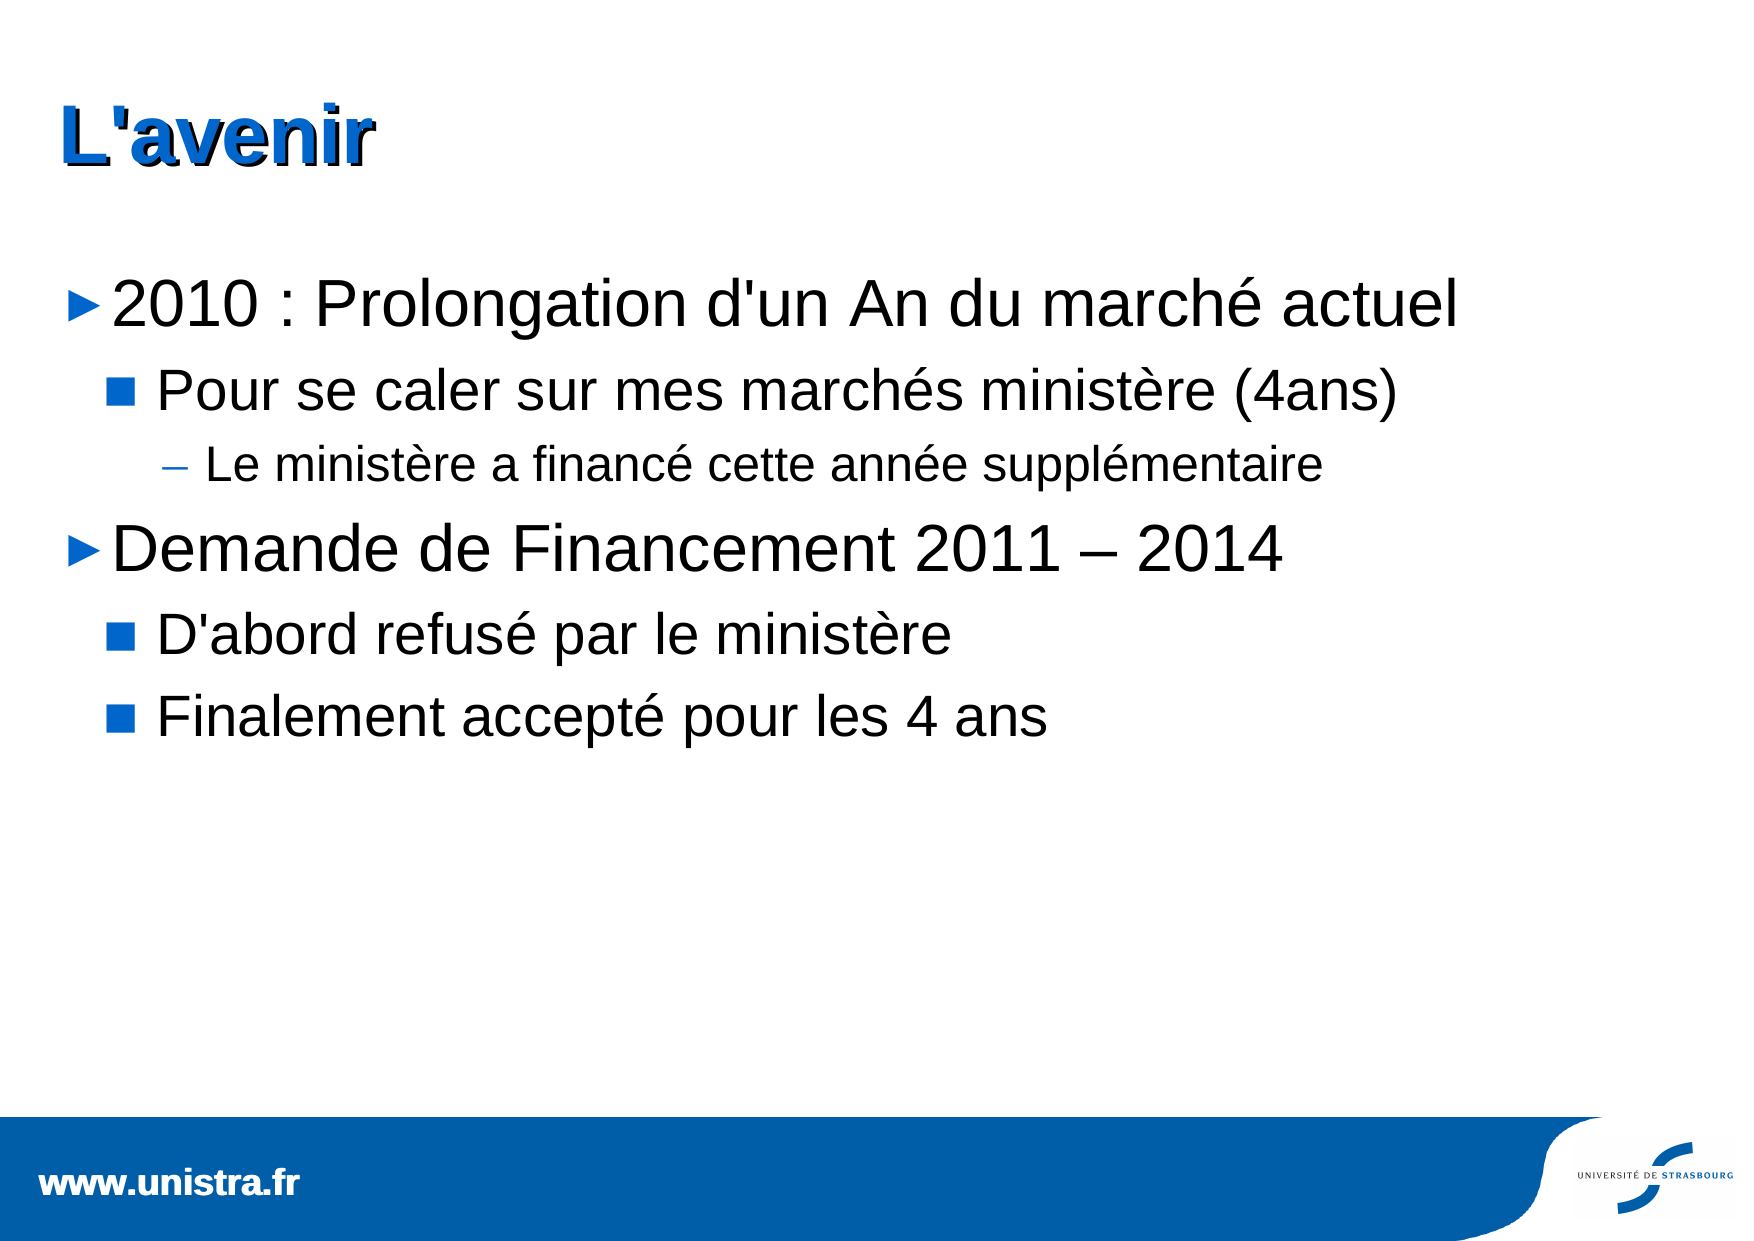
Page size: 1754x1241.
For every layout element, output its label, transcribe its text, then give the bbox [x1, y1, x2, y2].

picture [0, 1115, 1737, 1241]
list 2010 : Prolongation d'un An du marché actuel Pour se caler sur mes marchés ministère (4ans) Le ministère a financé cette année supplémentaire Demande de Financement 2011 – 2014 D'abord refusé par le ministère Finalement accepté pour les 4 ans [59, 265, 1684, 1088]
title L'avenir [58, 39, 1683, 229]
